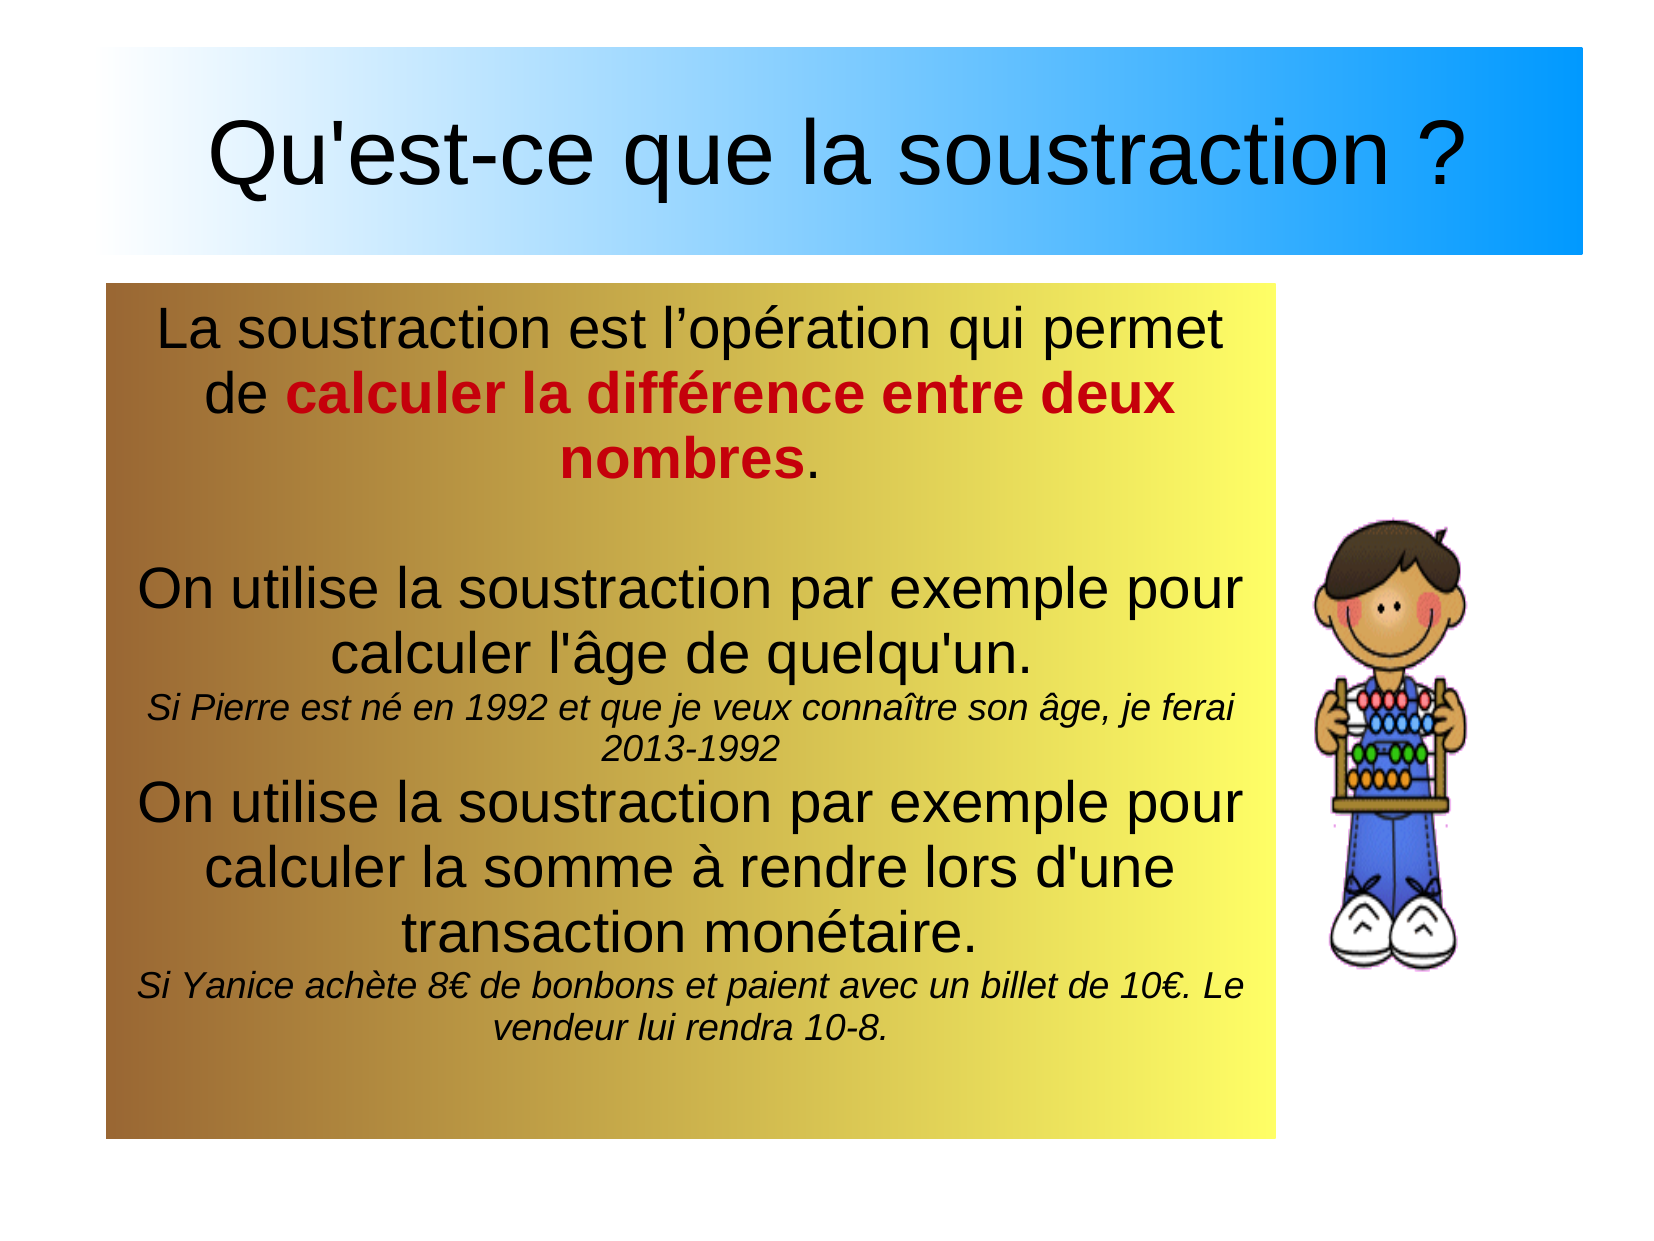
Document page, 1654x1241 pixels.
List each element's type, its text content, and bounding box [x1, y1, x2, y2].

text_box La soustraction est l’opération qui permet de calculer la différence entre deux nombres. On utilise la soustraction par exemple pour calculer l'âge de quelqu'un. Si Pierre est né en 1992 et que je veux connaître son âge, je ferai 2013-1992 On utilise la soustraction par exemple pour calculer la somme à rendre lors d'une transaction monétaire. Si Yanice achète 8€ de bonbons et paient avec un billet de 10€. Le vendeur lui rendra 10-8. [106, 283, 1276, 1139]
title Qu'est-ce que la soustraction ? [94, 47, 1583, 255]
picture [1310, 507, 1477, 981]
